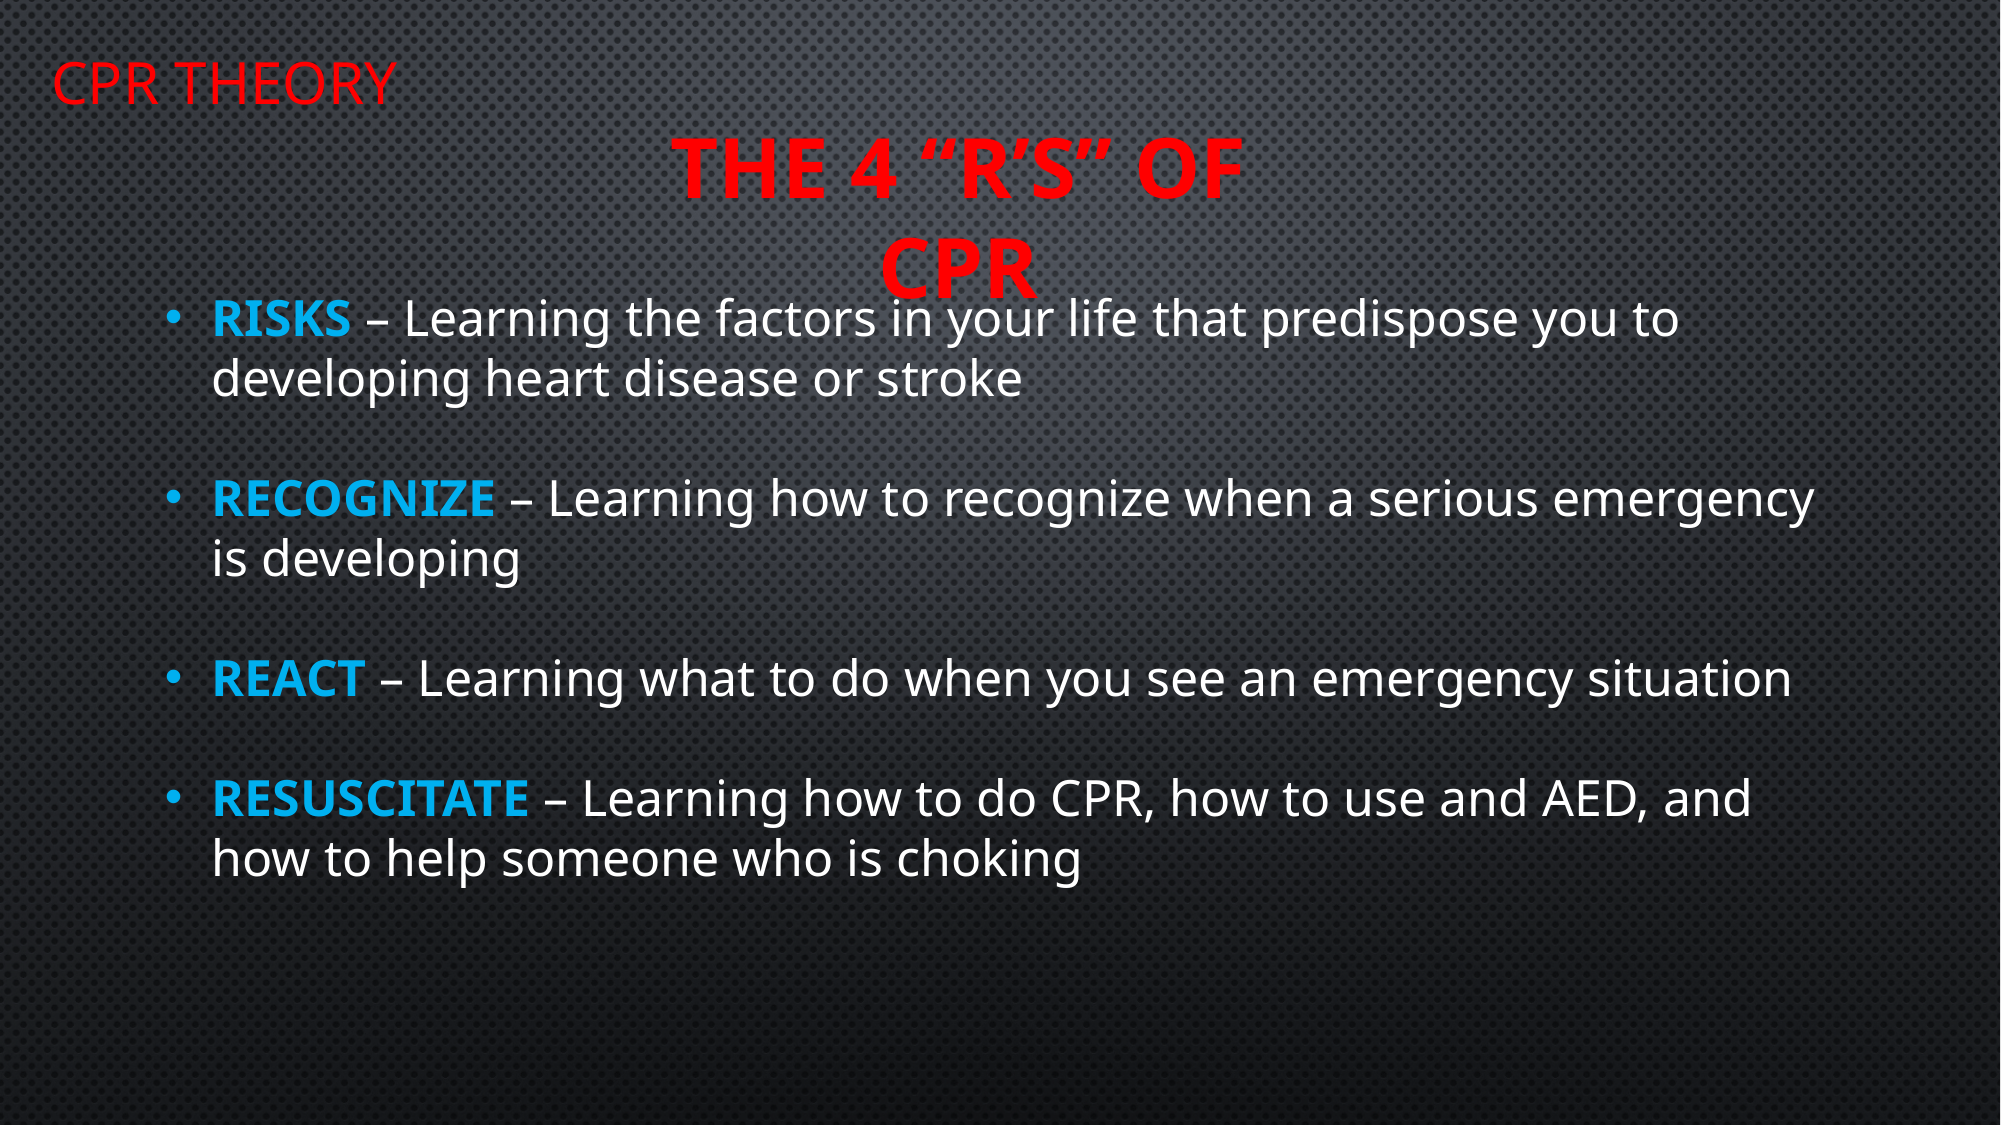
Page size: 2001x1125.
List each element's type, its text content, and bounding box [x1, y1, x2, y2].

text_box RISKS – Learning the factors in your life that predispose you to developing heart disease or stroke RECOGNIZE – Learning how to recognize when a serious emergency is developing REACT – Learning what to do when you see an emergency situation RESUSCITATE – Learning how to do CPR, how to use and AED, and how to help someone who is choking [150, 279, 1833, 894]
picture [0, 0, 2001, 1125]
text_box THE 4 “R’S” OF CPR [567, 108, 1350, 279]
text_box CPR Theory [36, 38, 435, 124]
